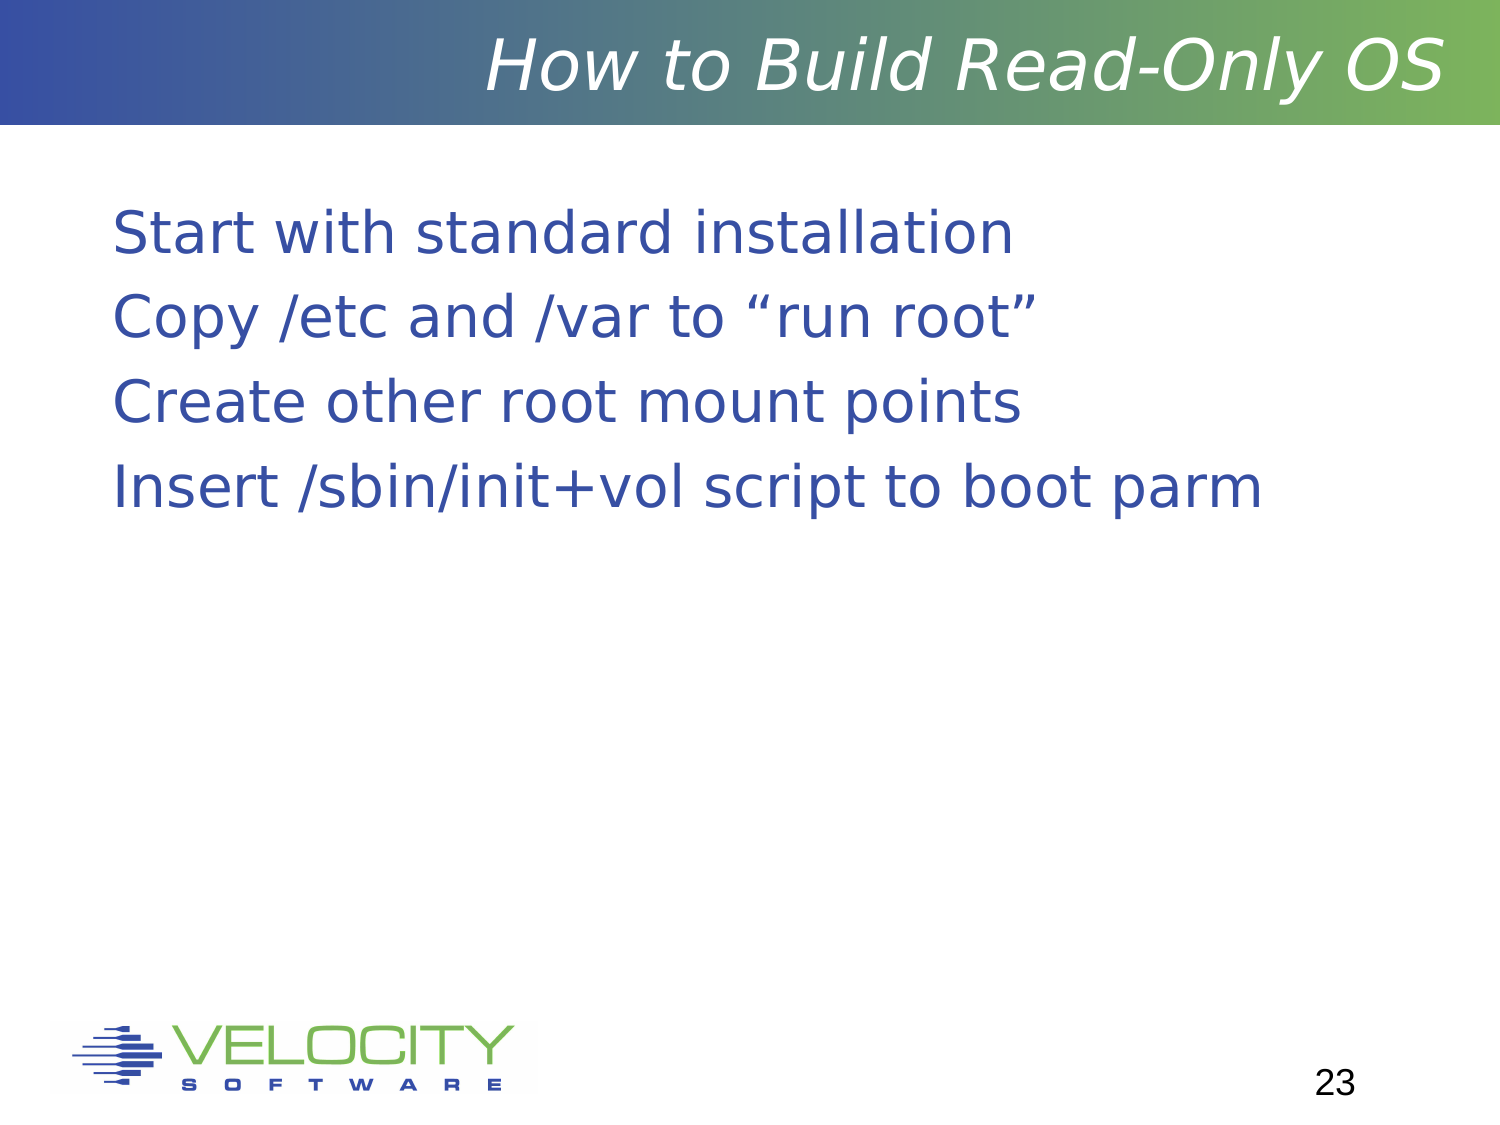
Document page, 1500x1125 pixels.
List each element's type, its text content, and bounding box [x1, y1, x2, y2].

title How to Build Read-Only OS [62, 12, 1463, 113]
picture [50, 1021, 538, 1094]
list Start with standard installation Copy /etc and /var to “run root” Create other root mount points Insert /sbin/init+vol script to boot parm [70, 187, 1438, 988]
